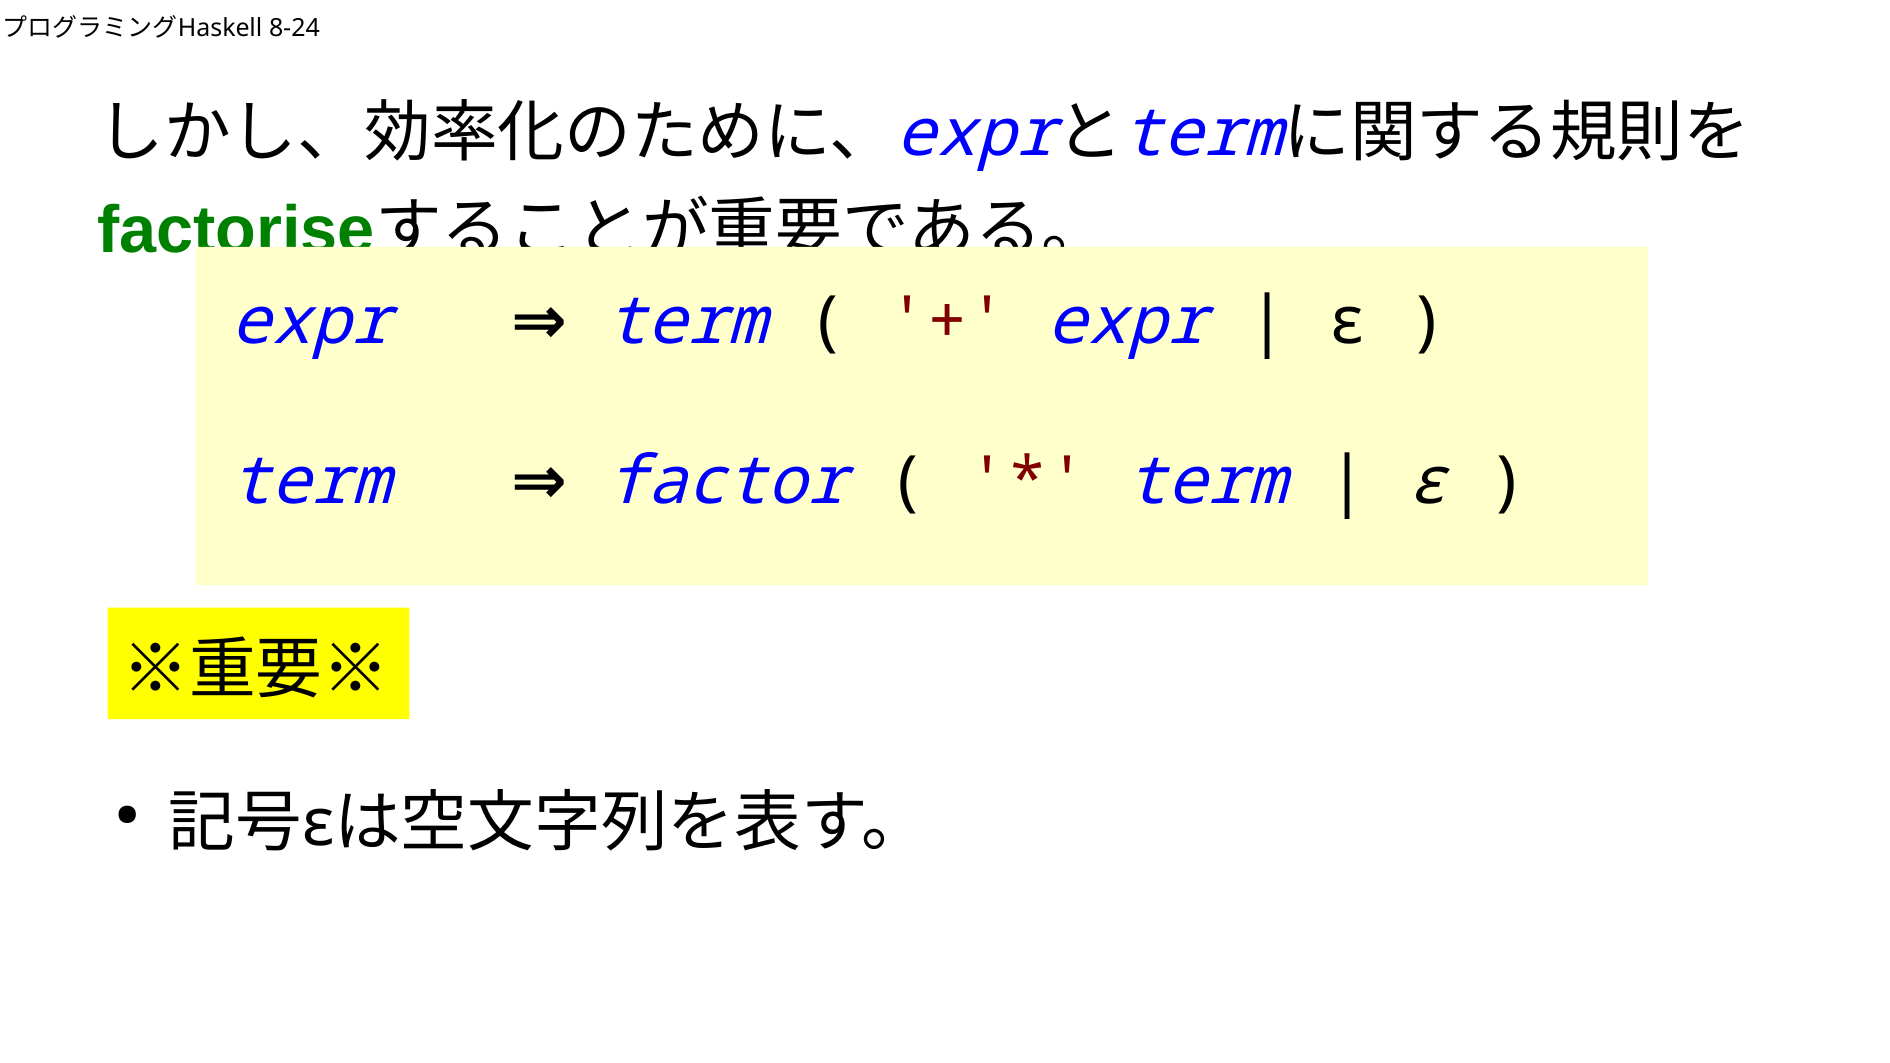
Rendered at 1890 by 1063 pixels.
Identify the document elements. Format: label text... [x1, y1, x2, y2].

text_box expr ⇒ term ( '+' expr | ε ) term ⇒ factor ( '*' term | ε ) [195, 246, 1649, 586]
list 記号εは空文字列を表す。 [94, 764, 1796, 902]
text_box ※重要※ [107, 607, 410, 690]
list しかし、効率化のために、exprとtermに関する規則をfactoriseすることが重要である。 [94, 74, 1796, 234]
